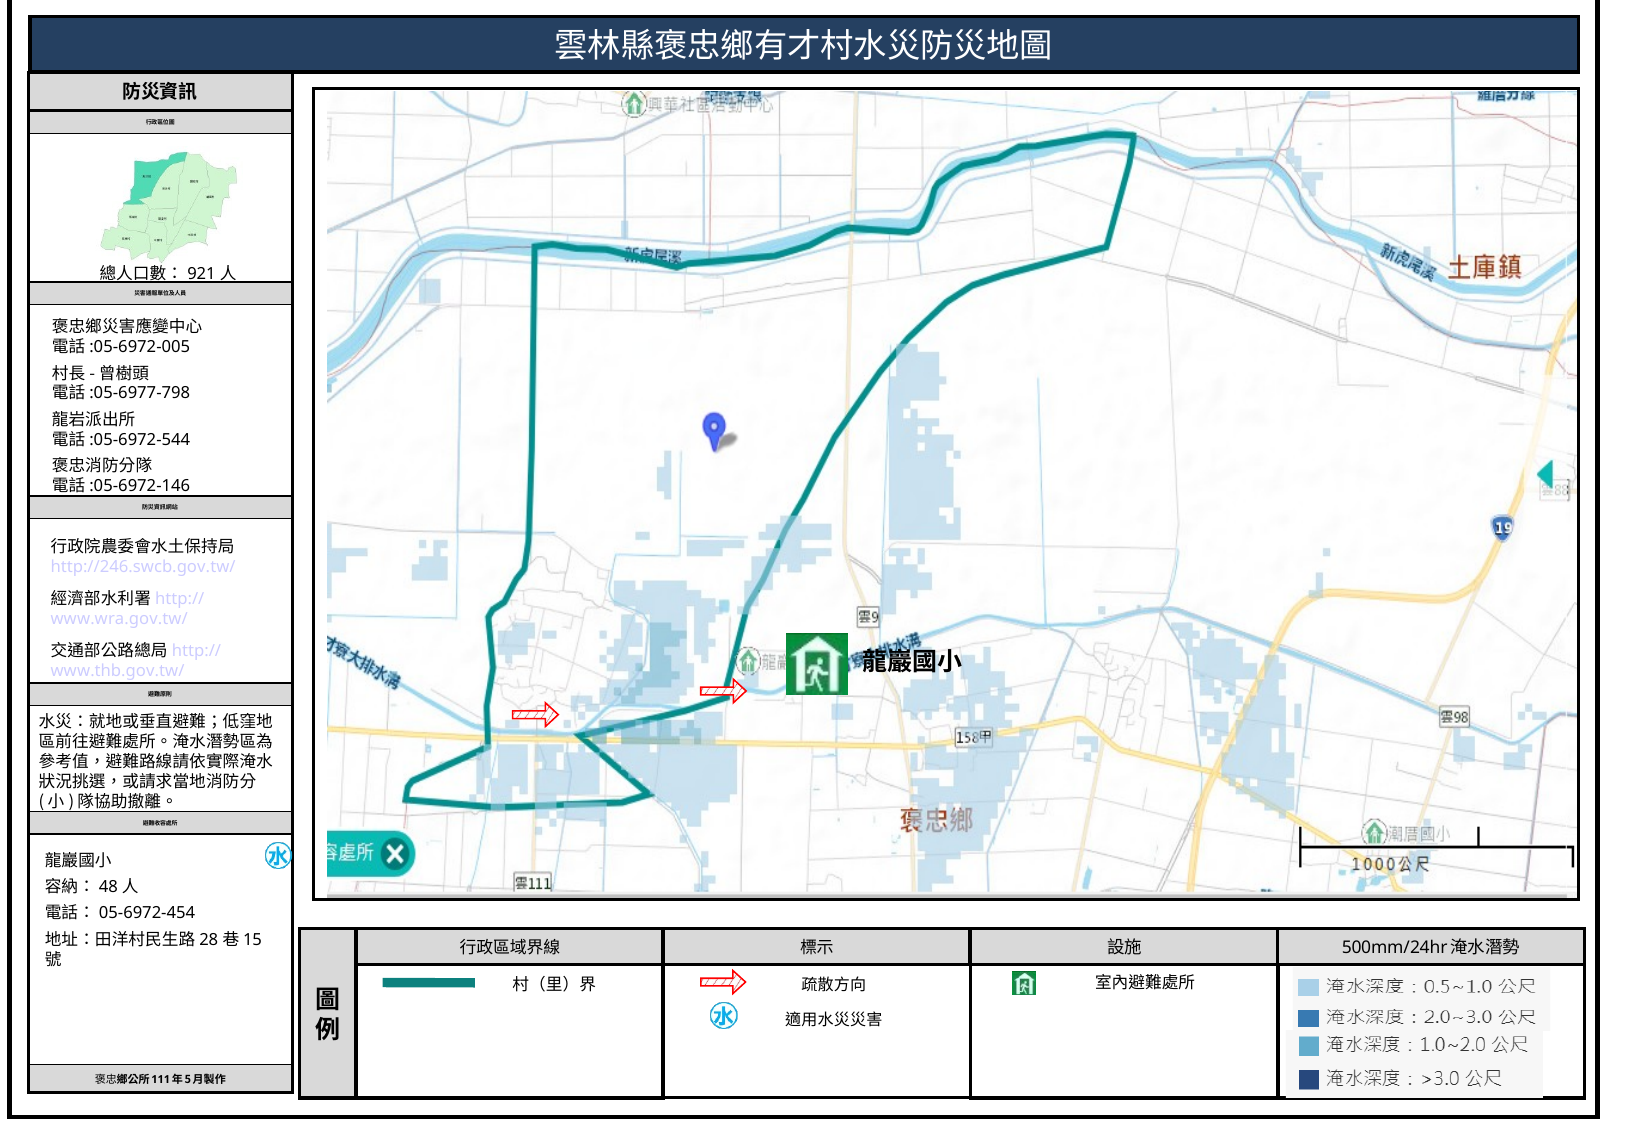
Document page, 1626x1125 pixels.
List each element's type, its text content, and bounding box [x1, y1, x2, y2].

text_box 標示 [664, 930, 970, 965]
text_box 行政區域界線 [356, 930, 664, 965]
text_box 防災資訊網站 [30, 495, 291, 519]
text_box 褒忠鄉災害應變中心 電話:05-6972-005 村長-曾樹頭 電話:05-6977-798 龍岩派出所 電話:05-6972-544 褒忠消防分隊 電話:05-6972-146 [37, 308, 301, 503]
text_box 避難收容處所 [30, 819, 291, 835]
text_box 雲林縣褒忠鄉有才村水災防災地圖 [29, 16, 1579, 73]
picture [1285, 967, 1551, 1098]
text_box 龍巖國小 [847, 637, 1036, 684]
text_box [700, 970, 746, 994]
text_box 總人口數：921人 [68, 255, 268, 291]
text_box 褒忠鄉公所111年5月製作 [30, 1064, 291, 1091]
text_box [700, 679, 747, 703]
picture [68, 146, 269, 268]
text_box 龍巖國小 容納：48人 電話：05-6972-454 地址：田洋村民生路28巷15號 [29, 842, 294, 977]
picture [708, 1000, 739, 1029]
picture [327, 91, 1577, 898]
text_box 行政院農委會水土保持局http://246.swcb.gov.tw/ 經濟部水利署http://www.wra.gov.tw/ 交通部公路總局http://www.thb.gov.tw/ [35, 527, 303, 688]
text_box 防災資訊 [30, 74, 291, 110]
text_box 村（里）界 [414, 966, 695, 1002]
text_box 500mm/24hr淹水潛勢 [1277, 928, 1585, 965]
text_box [512, 702, 559, 727]
text_box 災害通報單位及人員 [30, 281, 291, 305]
text_box 圖例 [301, 930, 356, 1096]
picture [263, 840, 293, 870]
text_box 避難原則 [30, 683, 291, 703]
text_box 室內避難處所 [994, 965, 1297, 1001]
text_box 疏散方向 [695, 966, 974, 1000]
text_box 設施 [970, 928, 1277, 965]
text_box 適用水災災害 [694, 1000, 974, 1036]
text_box 行政區位圖 [30, 110, 291, 134]
text_box 水災：就地或垂直避難；低窪地區前往避難處所。淹水潛勢區為參考值，避難路線請依實際淹水狀況挑選，或請求當地消防分(小)隊協助撤離。 [23, 703, 301, 819]
